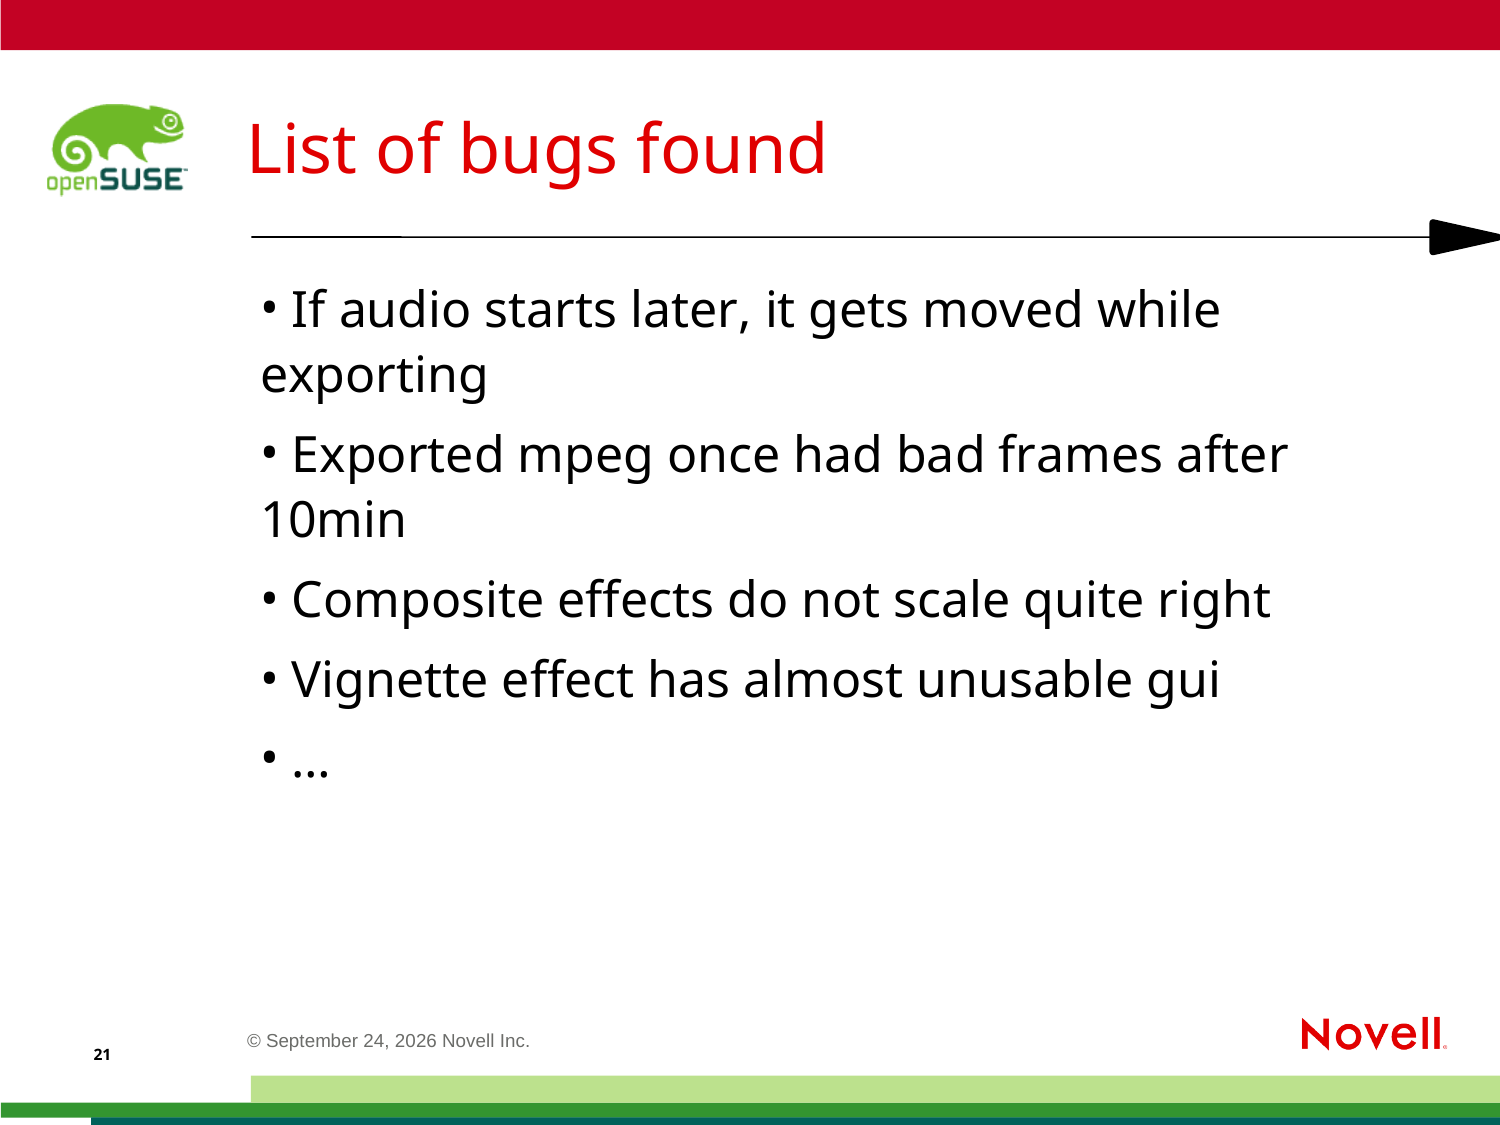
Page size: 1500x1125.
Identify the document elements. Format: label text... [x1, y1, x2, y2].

picture [47, 104, 188, 197]
picture [1295, 1026, 1453, 1056]
title List of bugs found [246, 60, 1409, 239]
list If audio starts later, it gets moved while exporting Exported mpeg once had bad frames after 10min Composite effects do not scale quite right Vignette effect has almost unusable gui … [245, 267, 1458, 1026]
